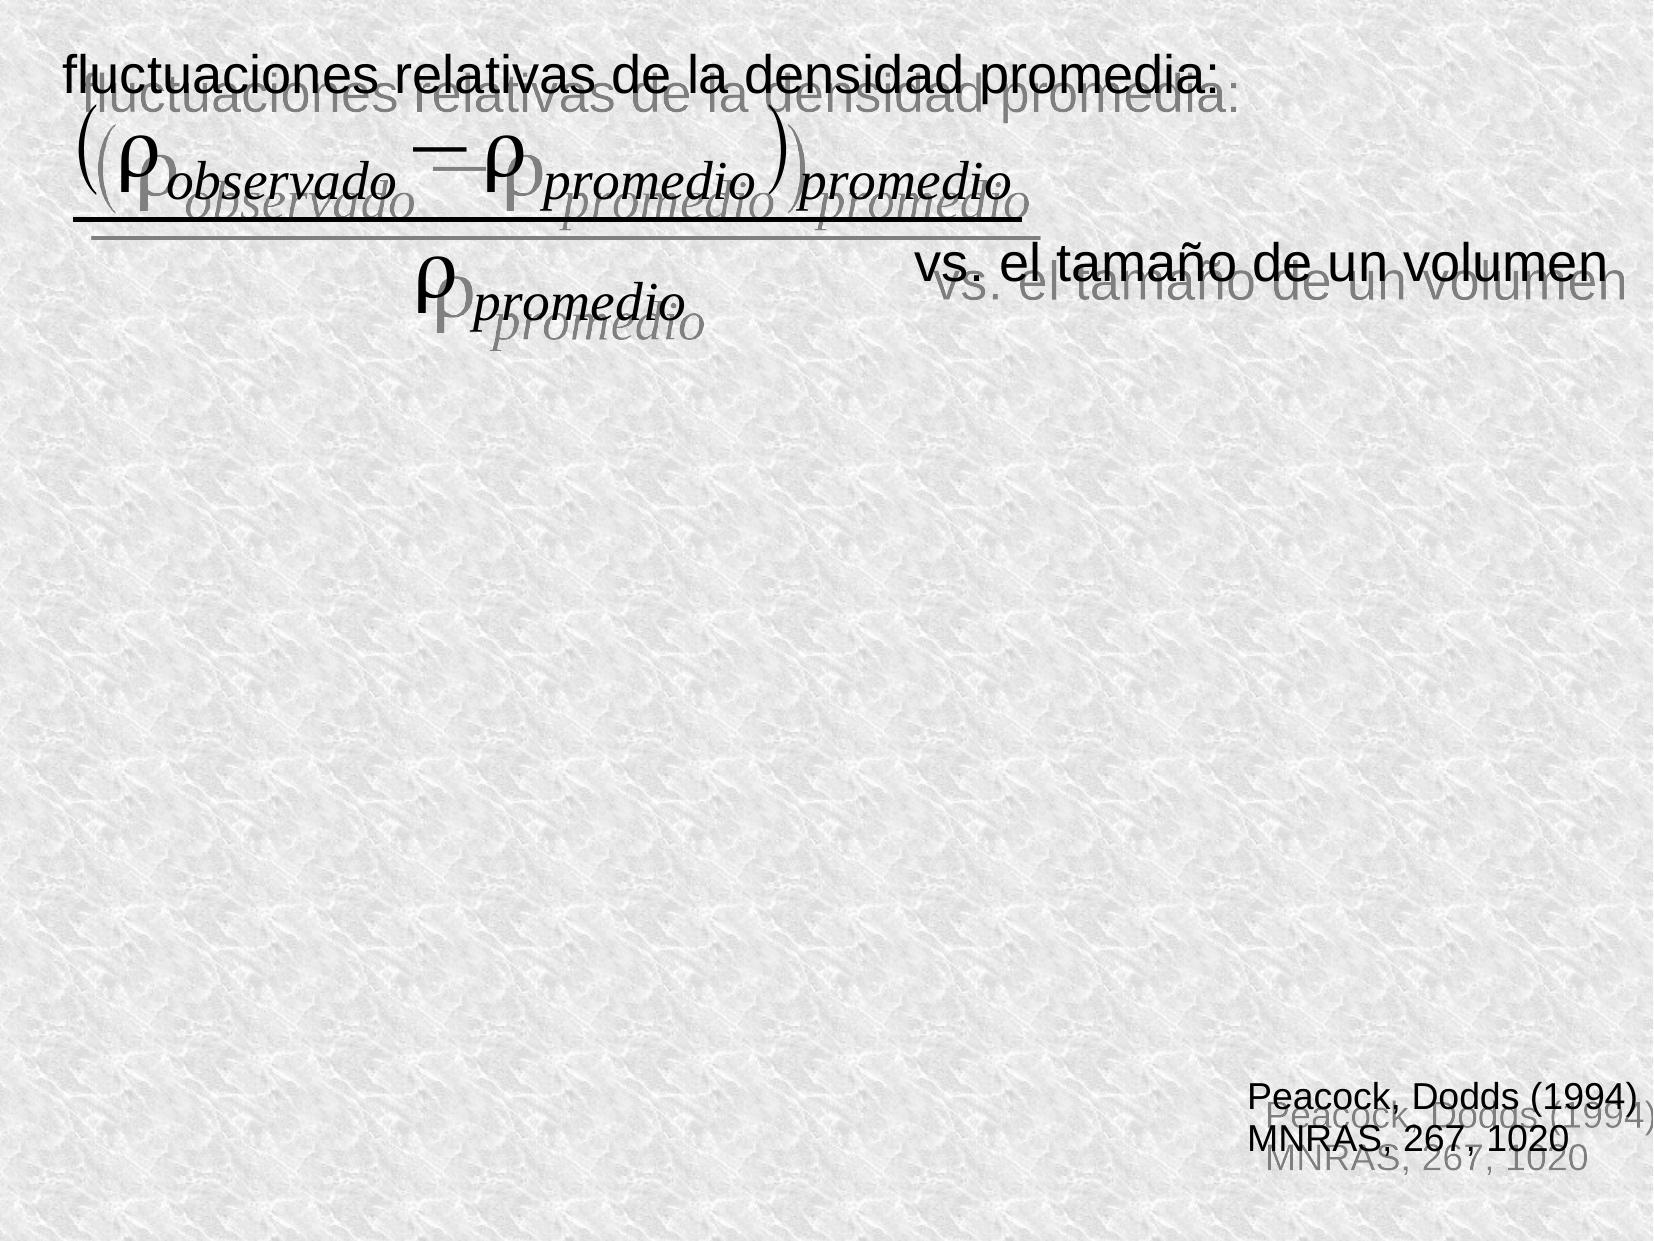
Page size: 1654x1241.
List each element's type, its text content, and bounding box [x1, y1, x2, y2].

picture [0, 0, 1654, 1241]
text_box vs. el tamaño de un volumen [900, 225, 1625, 301]
chart [43, 96, 1047, 333]
text_box fluctuaciones relativas de la densidad promedia: [48, 37, 1238, 113]
text_box Peacock, Dodds (1994) MNRAS, 267, 1020 [1232, 1068, 1653, 1167]
